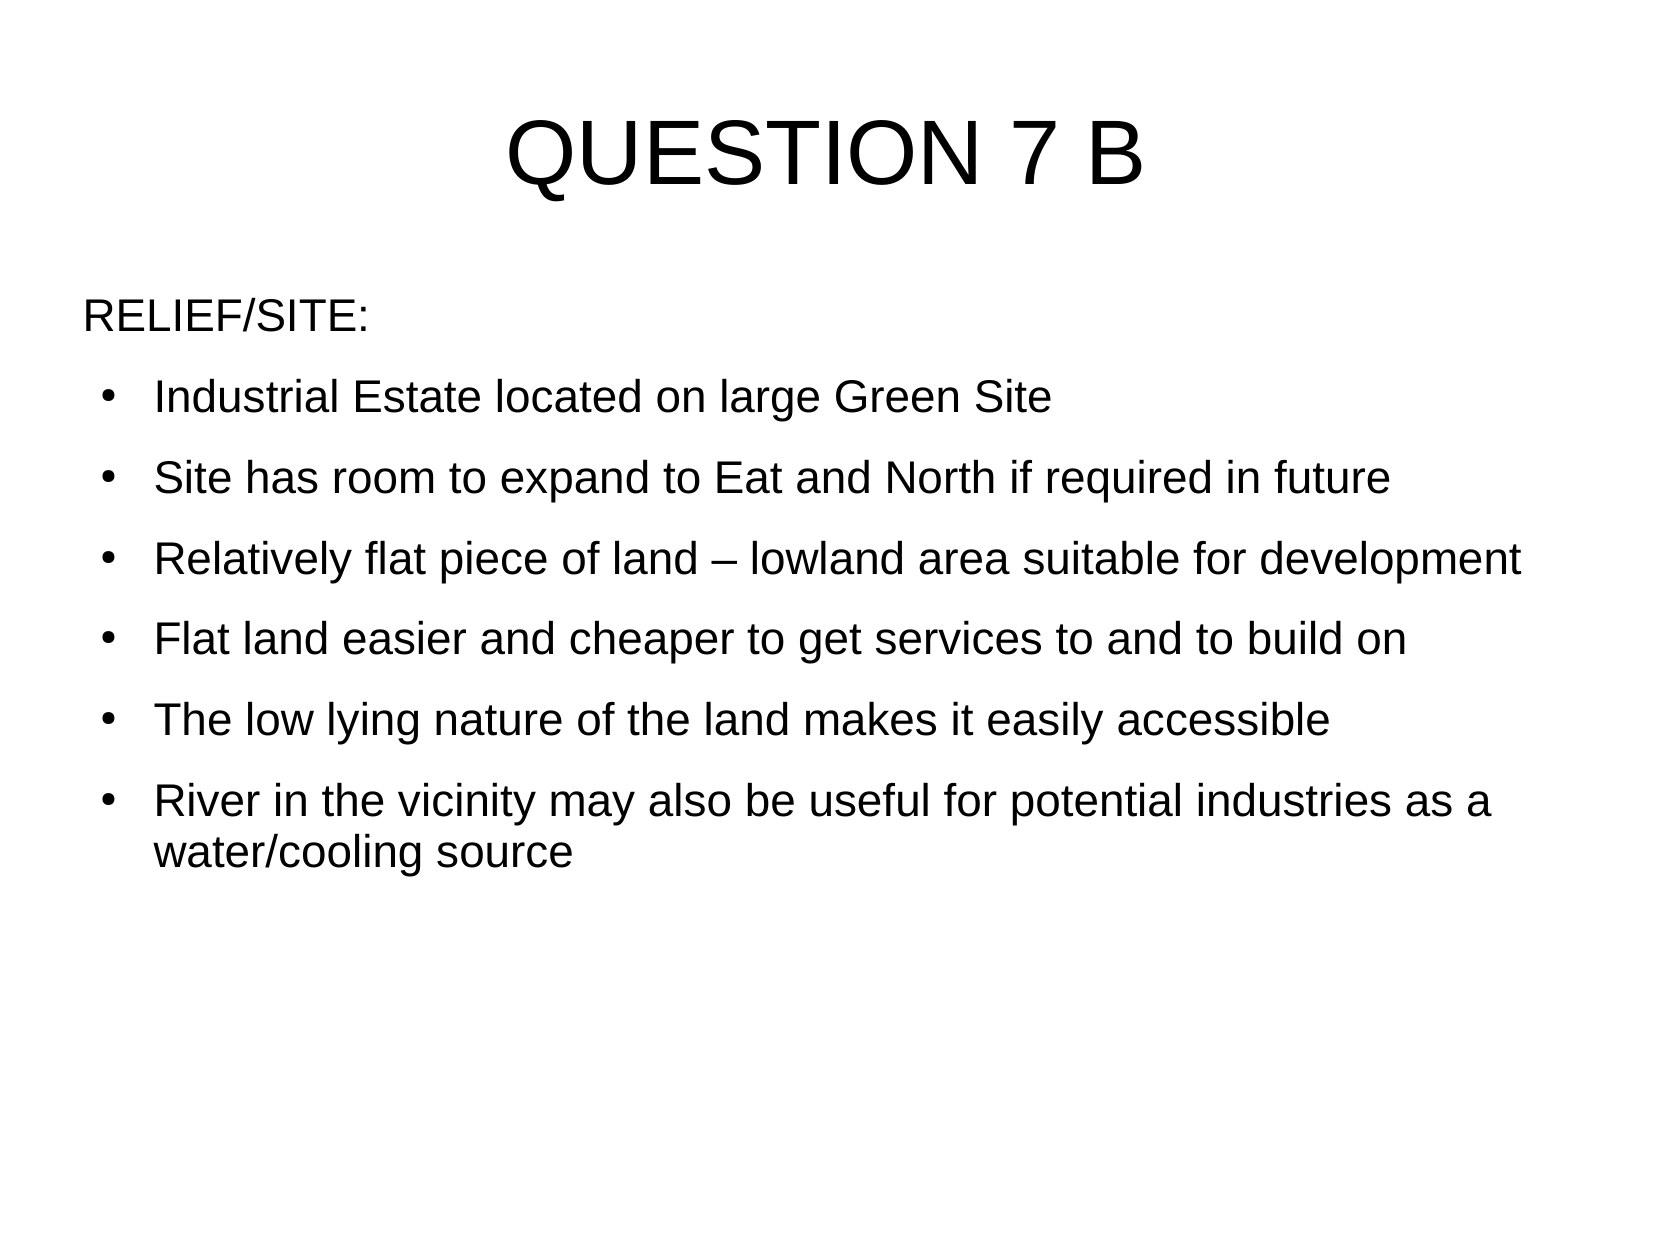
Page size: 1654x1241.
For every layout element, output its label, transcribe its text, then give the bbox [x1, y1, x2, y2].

title QUESTION 7 B [82, 56, 1571, 250]
list RELIEF/SITE: Industrial Estate located on large Green Site Site has room to expand to Eat and North if required in future Relatively flat piece of land – lowland area suitable for development Flat land easier and cheaper to get services to and to build on The low lying nature of the land makes it easily accessible River in the vicinity may also be useful for potential industries as a water/cooling source [82, 290, 1571, 1094]
